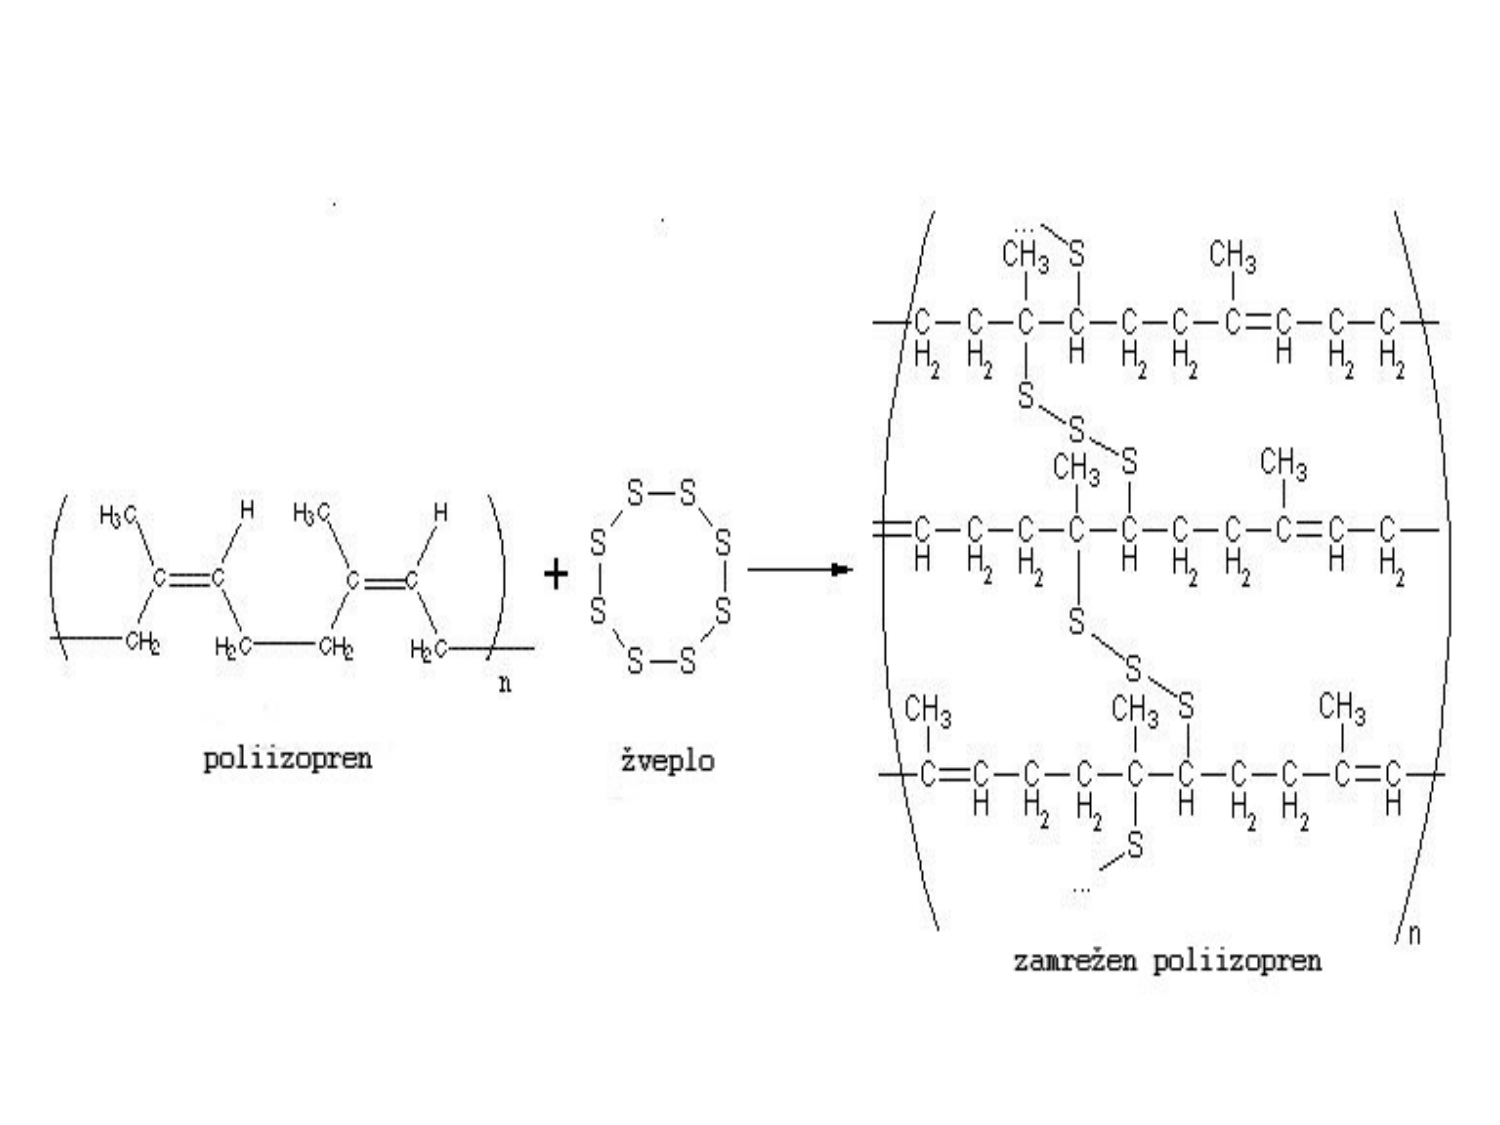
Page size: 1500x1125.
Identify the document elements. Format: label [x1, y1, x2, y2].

picture [29, 196, 1473, 996]
